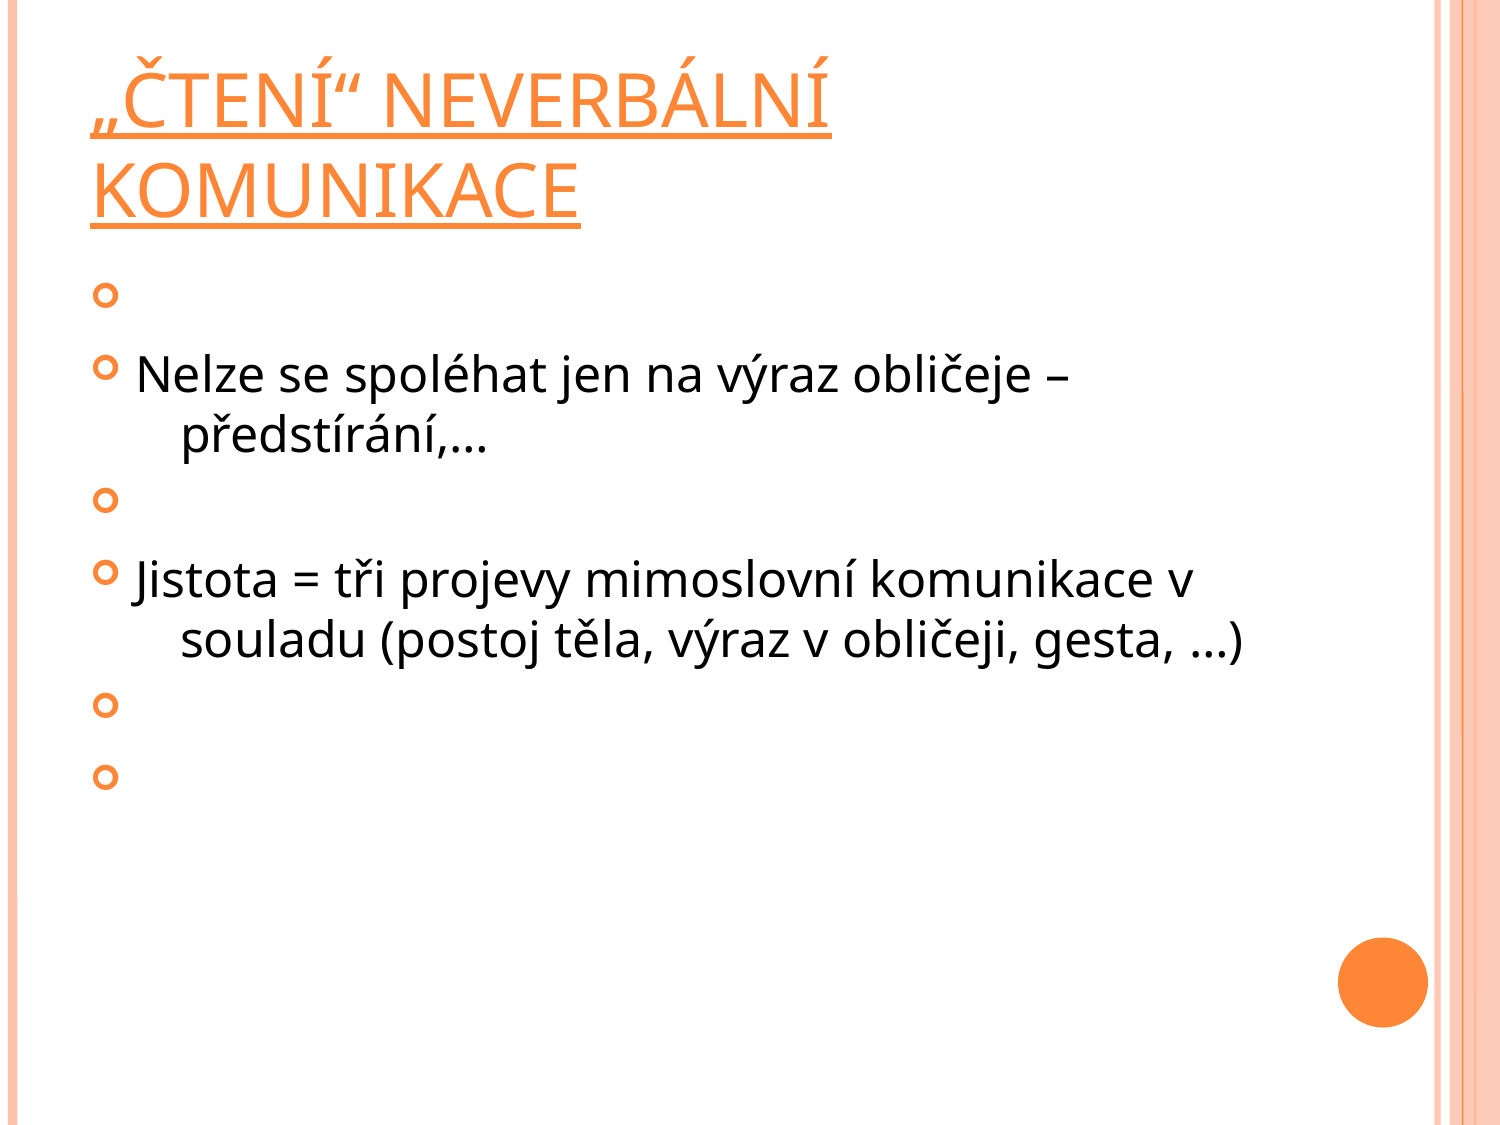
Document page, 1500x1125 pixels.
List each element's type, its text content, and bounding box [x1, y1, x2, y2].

list Nelze se spoléhat jen na výraz obličeje – předstírání,… Jistota = tři projevy mimoslovní komunikace v souladu (postoj těla, výraz v obličeji, gesta, …) [75, 262, 1300, 1062]
title „Čtení“ neverbální komunikace [75, 45, 1300, 233]
